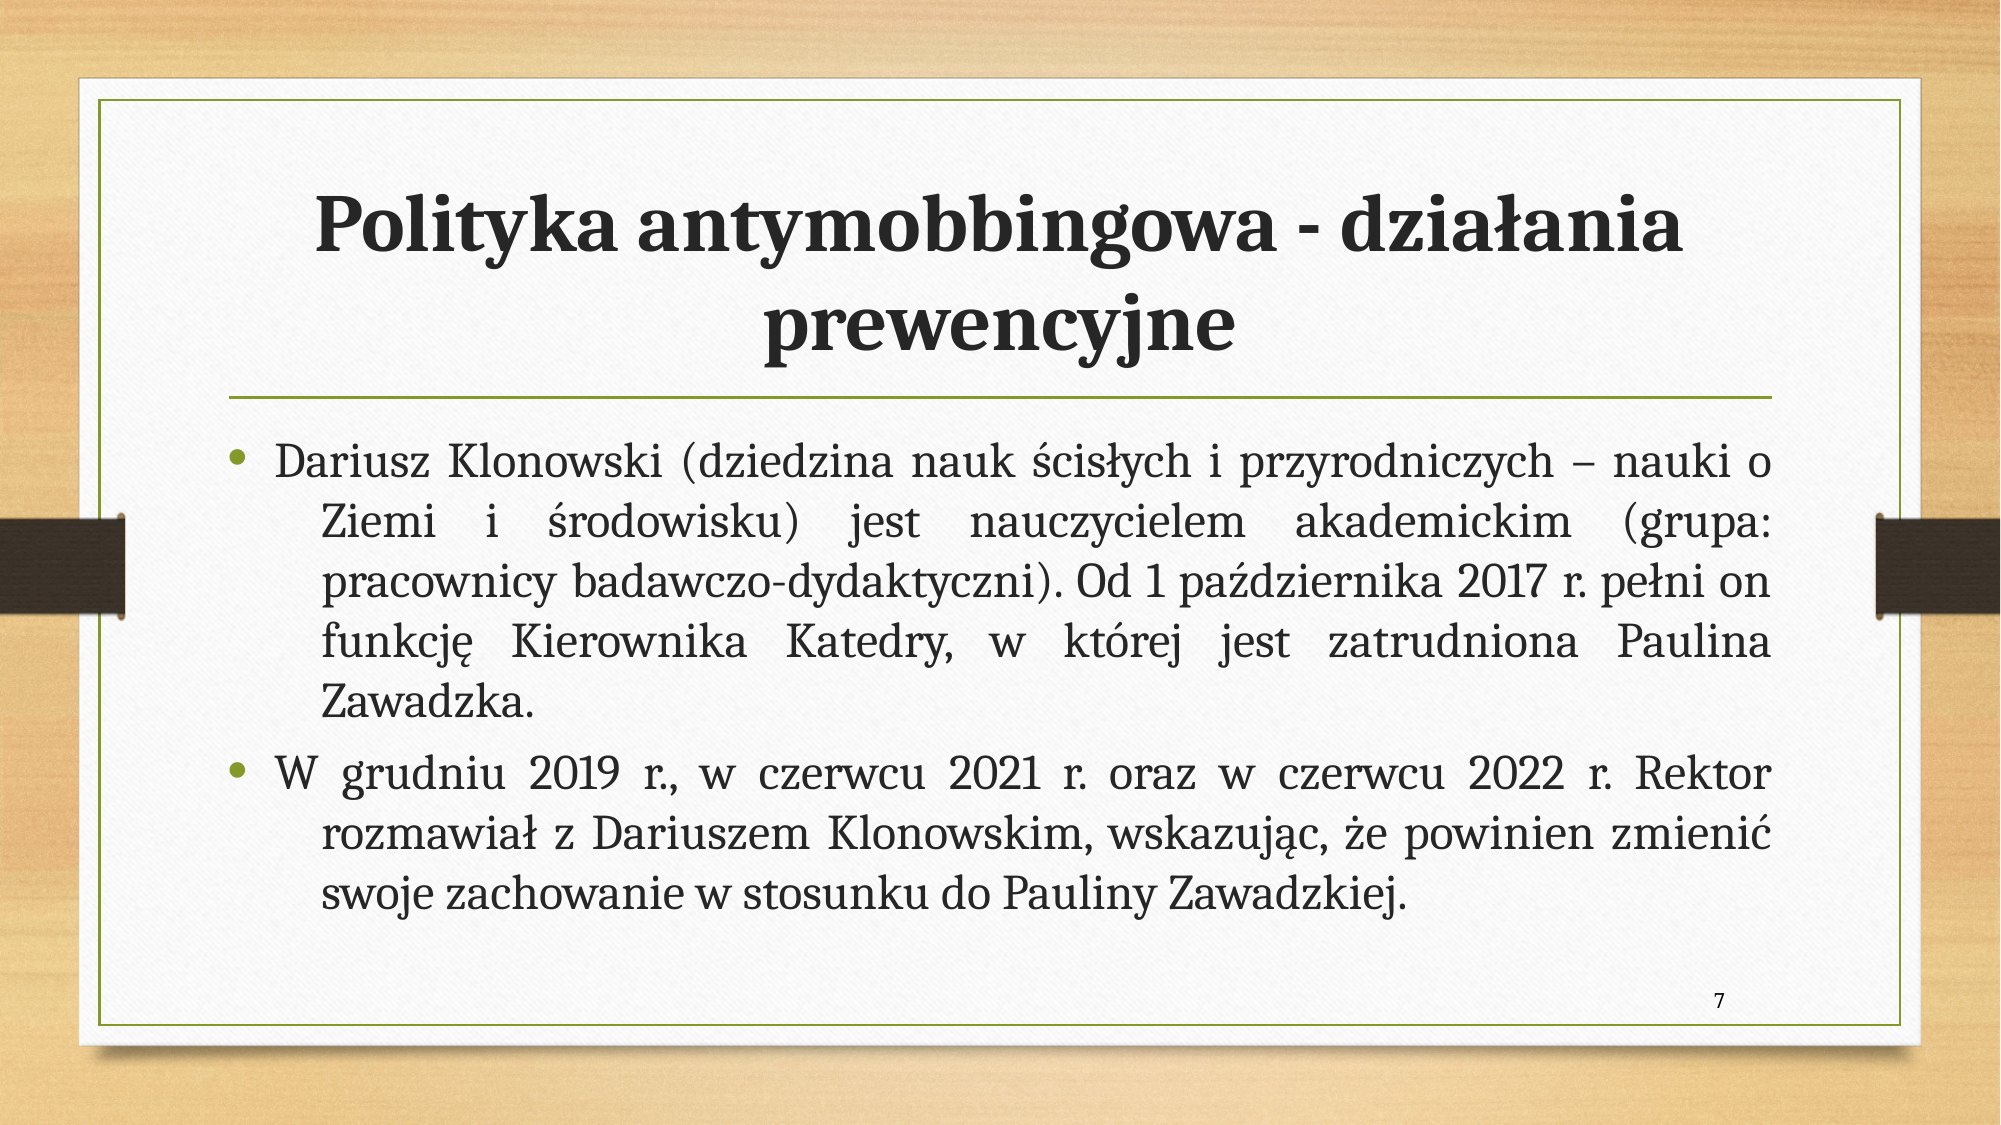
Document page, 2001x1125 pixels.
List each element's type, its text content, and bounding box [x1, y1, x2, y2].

list Dariusz Klonowski (dziedzina nauk ścisłych i przyrodniczych – nauki o Ziemi i środowisku) jest nauczycielem akademickim (grupa: pracownicy badawczo-dydaktyczni). Od 1 października 2017 r. pełni on funkcję Kierownika Katedry, w której jest zatrudniona Paulina Zawadzka. W grudniu 2019 r., w czerwcu 2021 r. oraz w czerwcu 2022 r. Rektor rozmawiał z Dariuszem Klonowskim, wskazując, że powinien zmienić swoje zachowanie w stosunku do Pauliny Zawadzkiej. [212, 419, 1788, 964]
title Polityka antymobbingowa - działania prewencyjne [212, 161, 1788, 376]
text_box [1698, 979, 1788, 1026]
